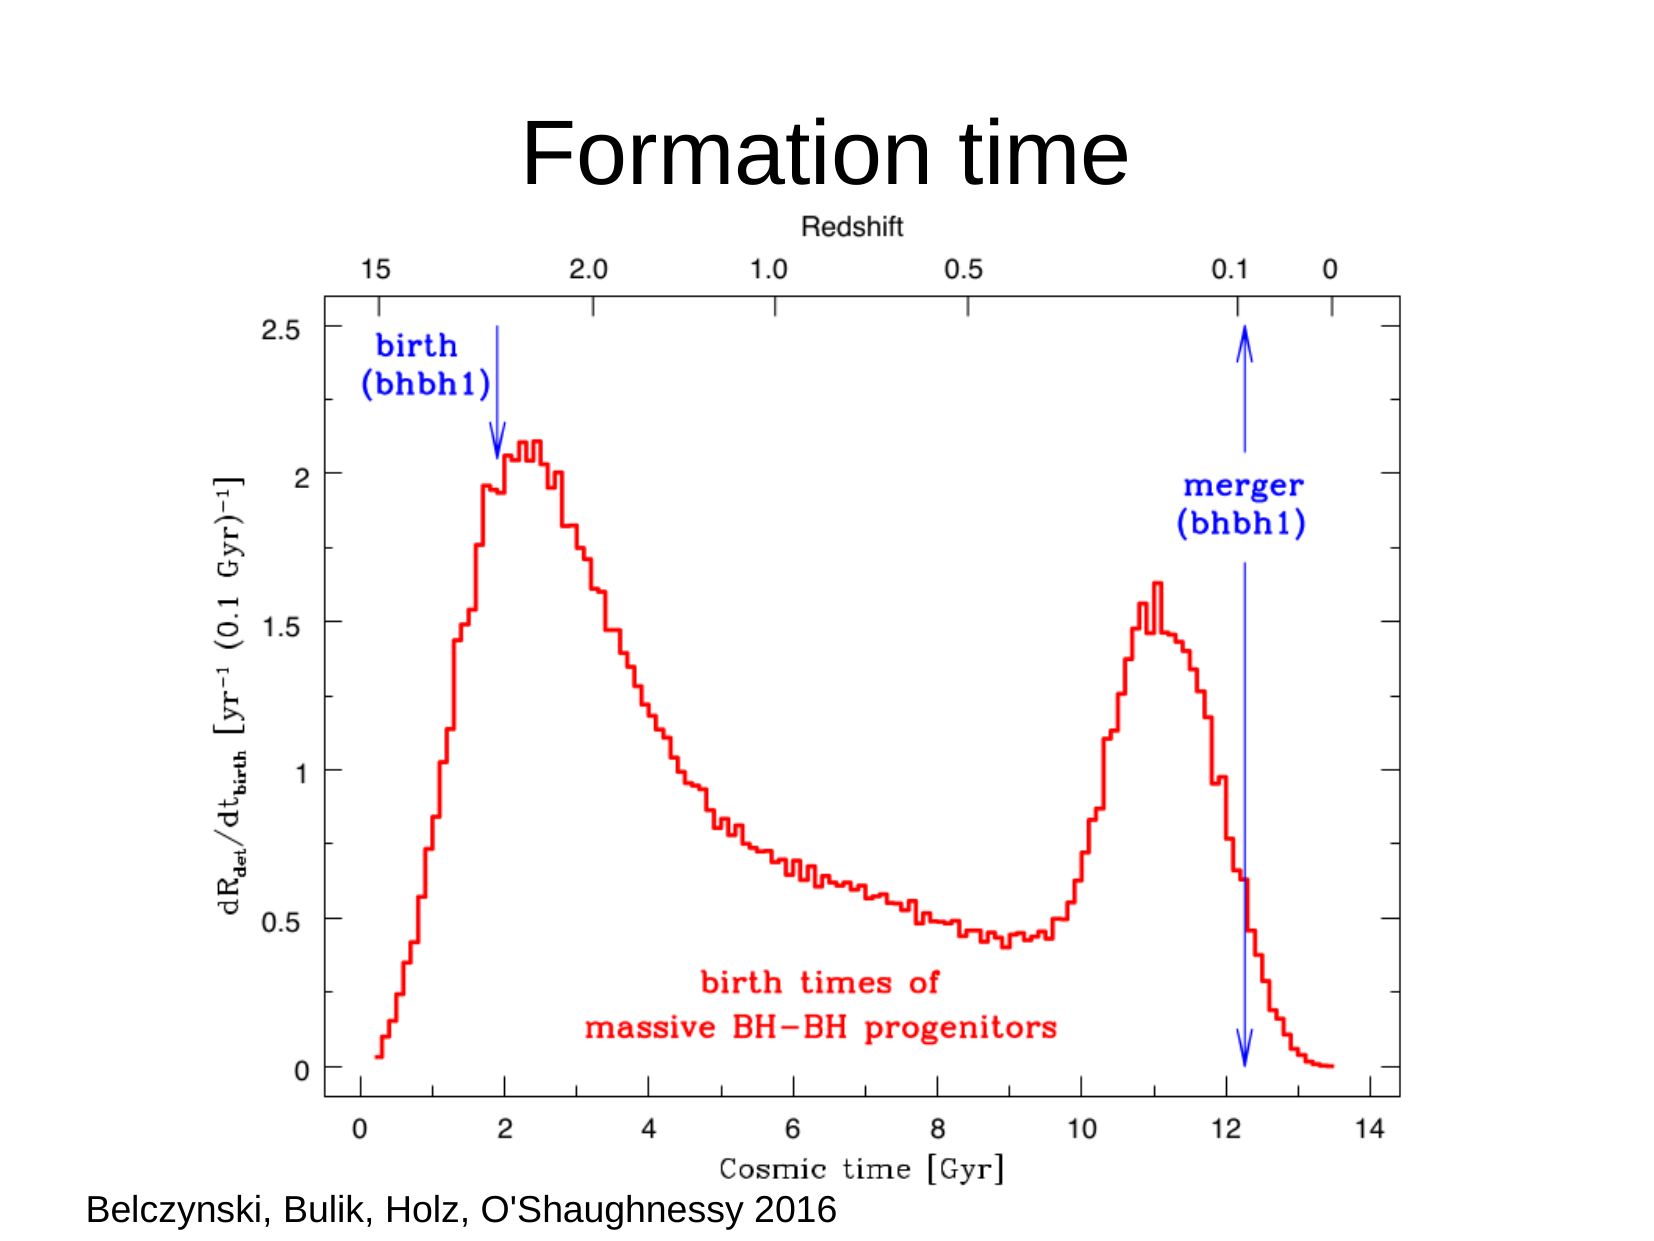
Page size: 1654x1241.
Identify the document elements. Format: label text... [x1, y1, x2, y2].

title Formation time [82, 49, 1571, 257]
text_box Belczynski, Bulik, Holz, O'Shaughnessy 2016 [70, 1181, 853, 1238]
picture [168, 257, 1512, 1193]
